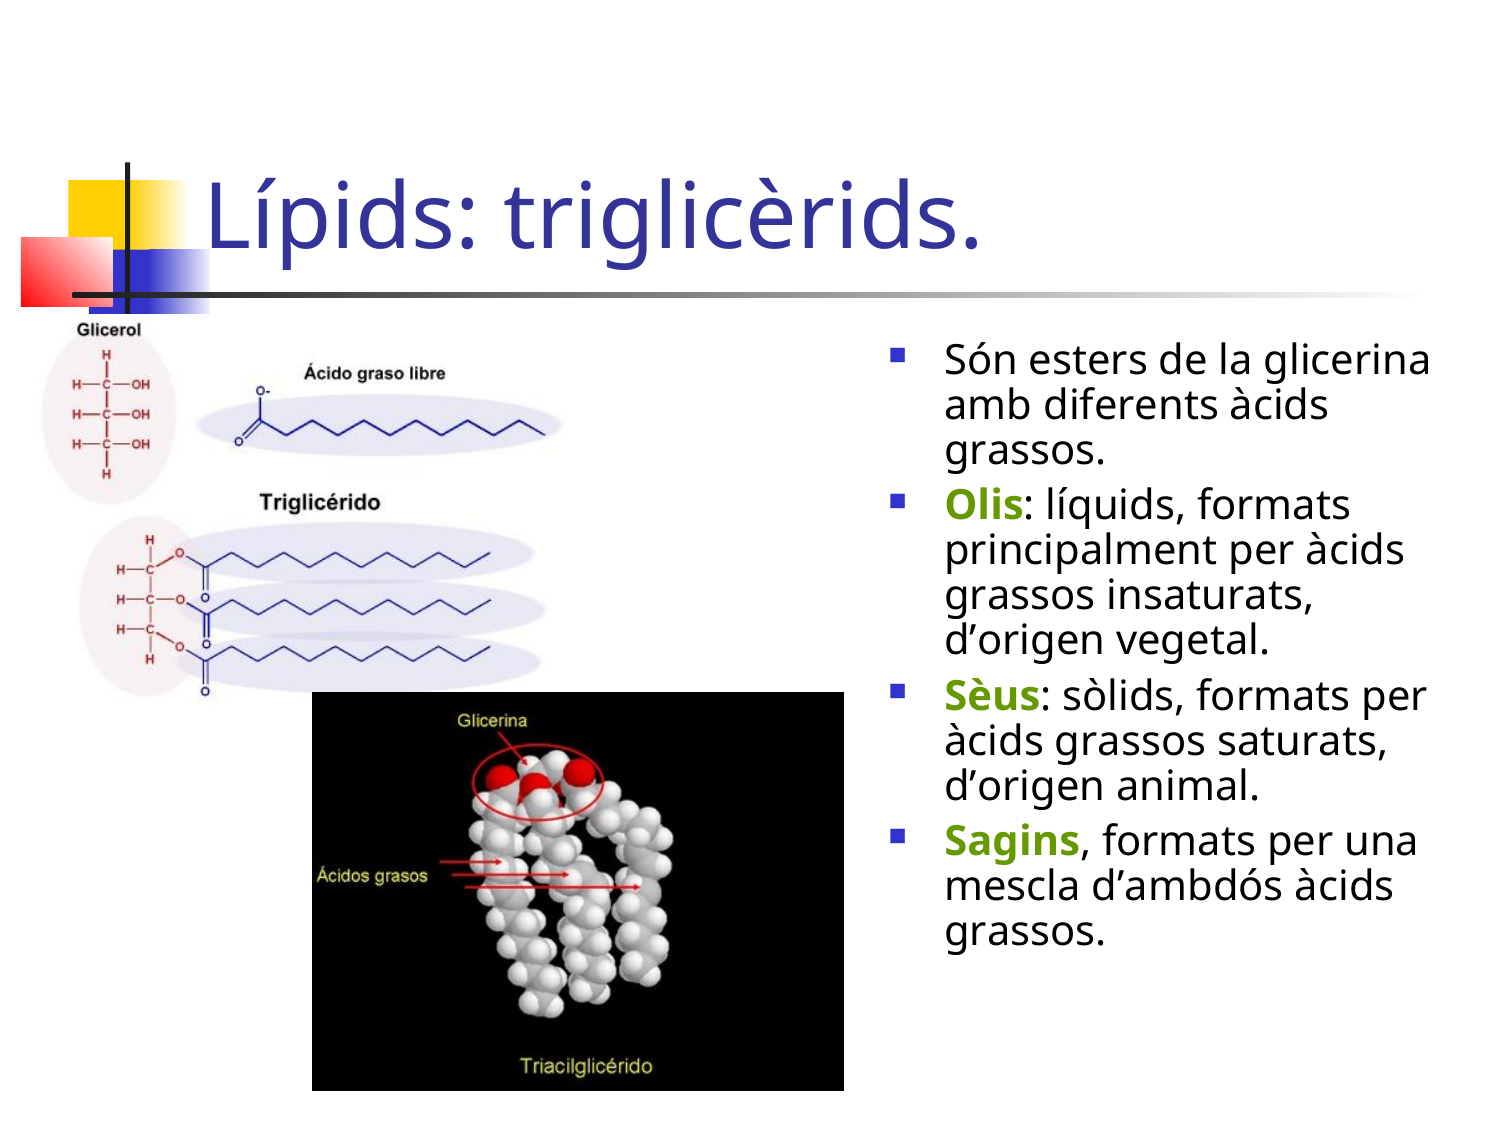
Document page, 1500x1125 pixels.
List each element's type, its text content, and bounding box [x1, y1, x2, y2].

list Són esters de la glicerina amb diferents àcids grassos. Olis: líquids, formats principalment per àcids grassos insaturats, d’origen vegetal. Sèus: sòlids, formats per àcids grassos saturats, d’origen animal. Sagins, formats per una mescla d’ambdós àcids grassos. [843, 331, 1469, 1007]
picture [29, 314, 844, 1091]
title Lípids: triglicèrids. [188, 35, 1468, 276]
